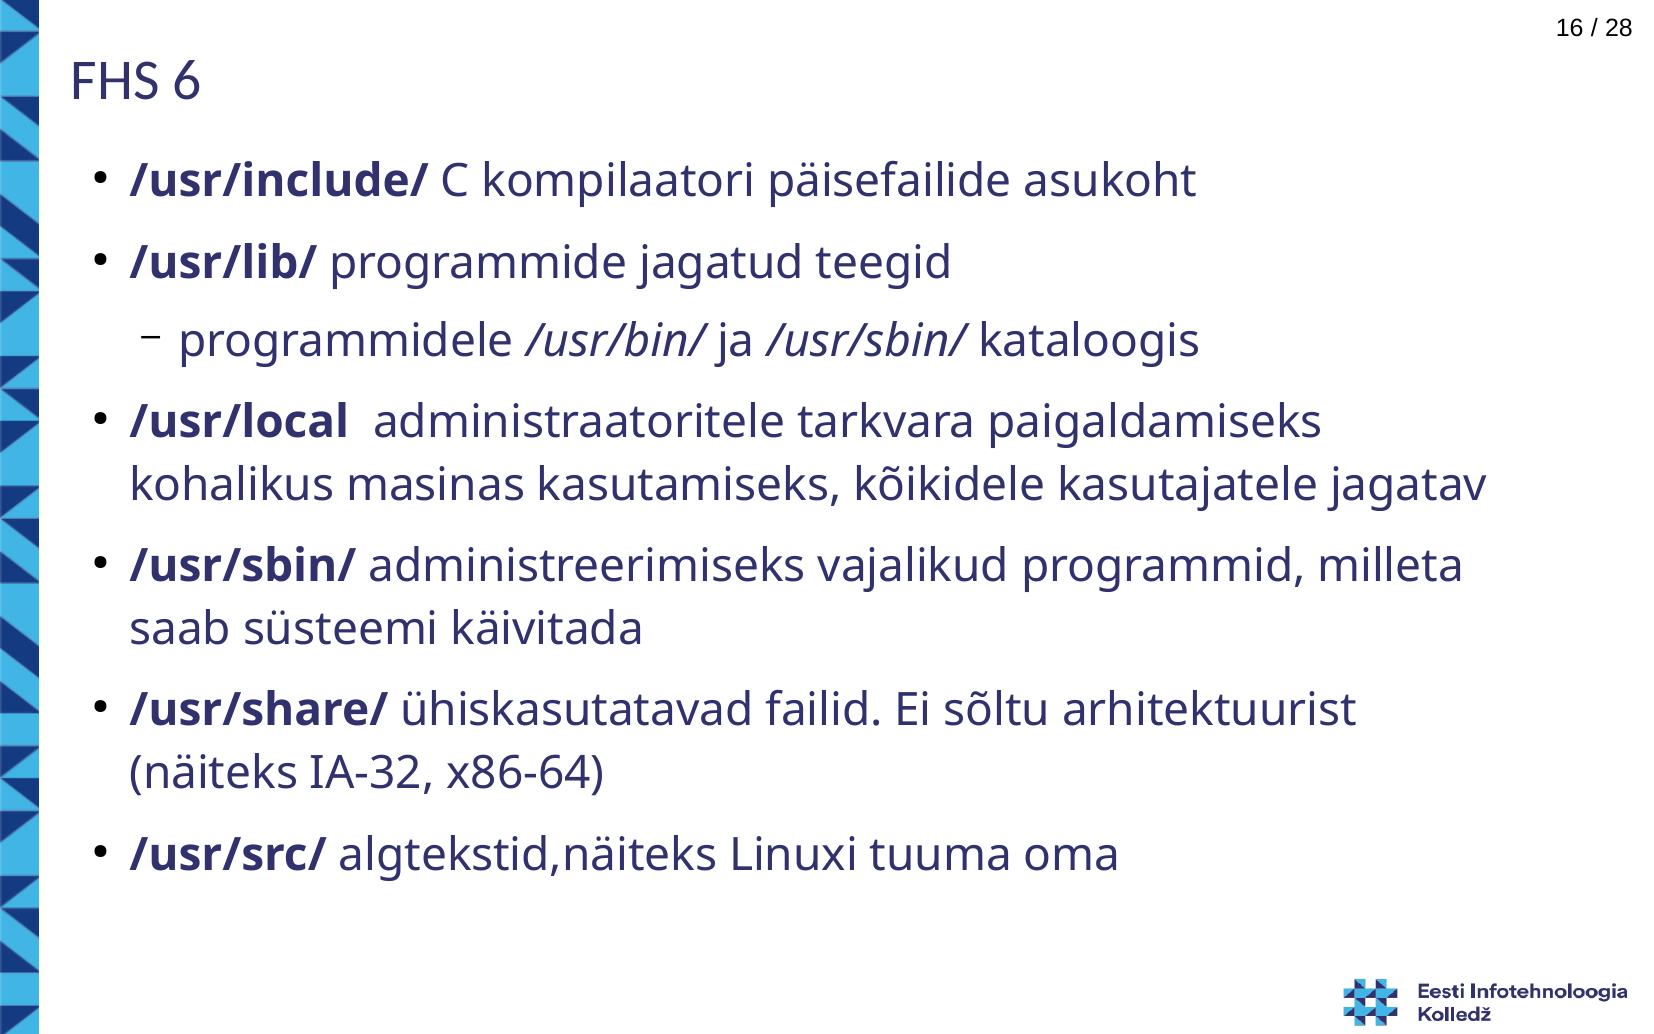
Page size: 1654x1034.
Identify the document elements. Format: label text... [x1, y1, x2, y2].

title FHS 6 [70, 41, 1630, 130]
list /usr/include/ C kompilaatori päisefailide asukoht /usr/lib/ programmide jagatud teegid programmidele /usr/bin/ ja /usr/sbin/ kataloogis /usr/local administraatoritele tarkvara paigaldamiseks kohalikus masinas kasutamiseks, kõikidele kasutajatele jagatav /usr/sbin/ administreerimiseks vajalikud programmid, milleta saab süsteemi käivitada /usr/share/ ühiskasutatavad failid. Ei sõltu arhitektuurist (näiteks IA-32, x86-64) /usr/src/ algtekstid,näiteks Linuxi tuuma oma [80, 147, 1536, 891]
